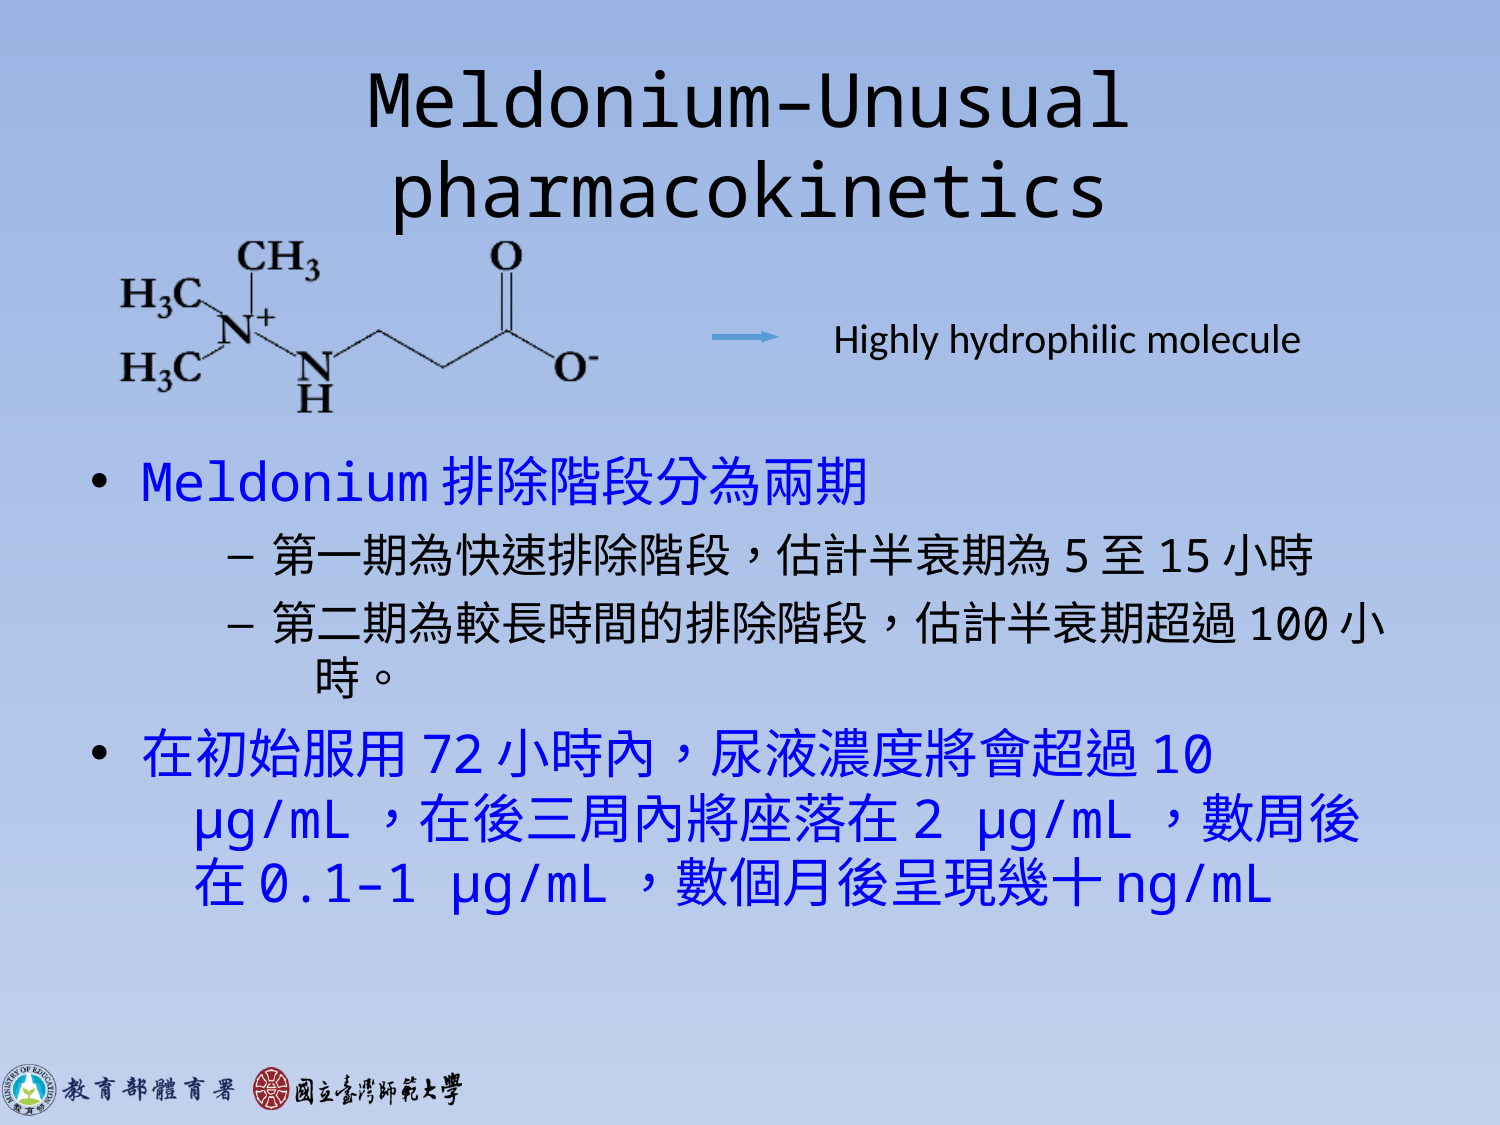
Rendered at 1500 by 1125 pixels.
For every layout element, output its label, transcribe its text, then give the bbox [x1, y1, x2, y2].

title Meldonium–Unusual pharmacokinetics [75, 45, 1426, 233]
picture [118, 232, 600, 427]
list Meldonium排除階段分為兩期 第一期為快速排除階段，估計半衰期為5至15小時 第二期為較長時間的排除階段，估計半衰期超過100小時。 在初始服用72小時內，尿液濃度將會超過10 μg/mL，在後三周內將座落在2 μg/mL，數周後在0.1–1 μg/mL，數個月後呈現幾十ng/mL [75, 440, 1426, 1005]
text_box Highly hydrophilic molecule [819, 304, 1317, 370]
